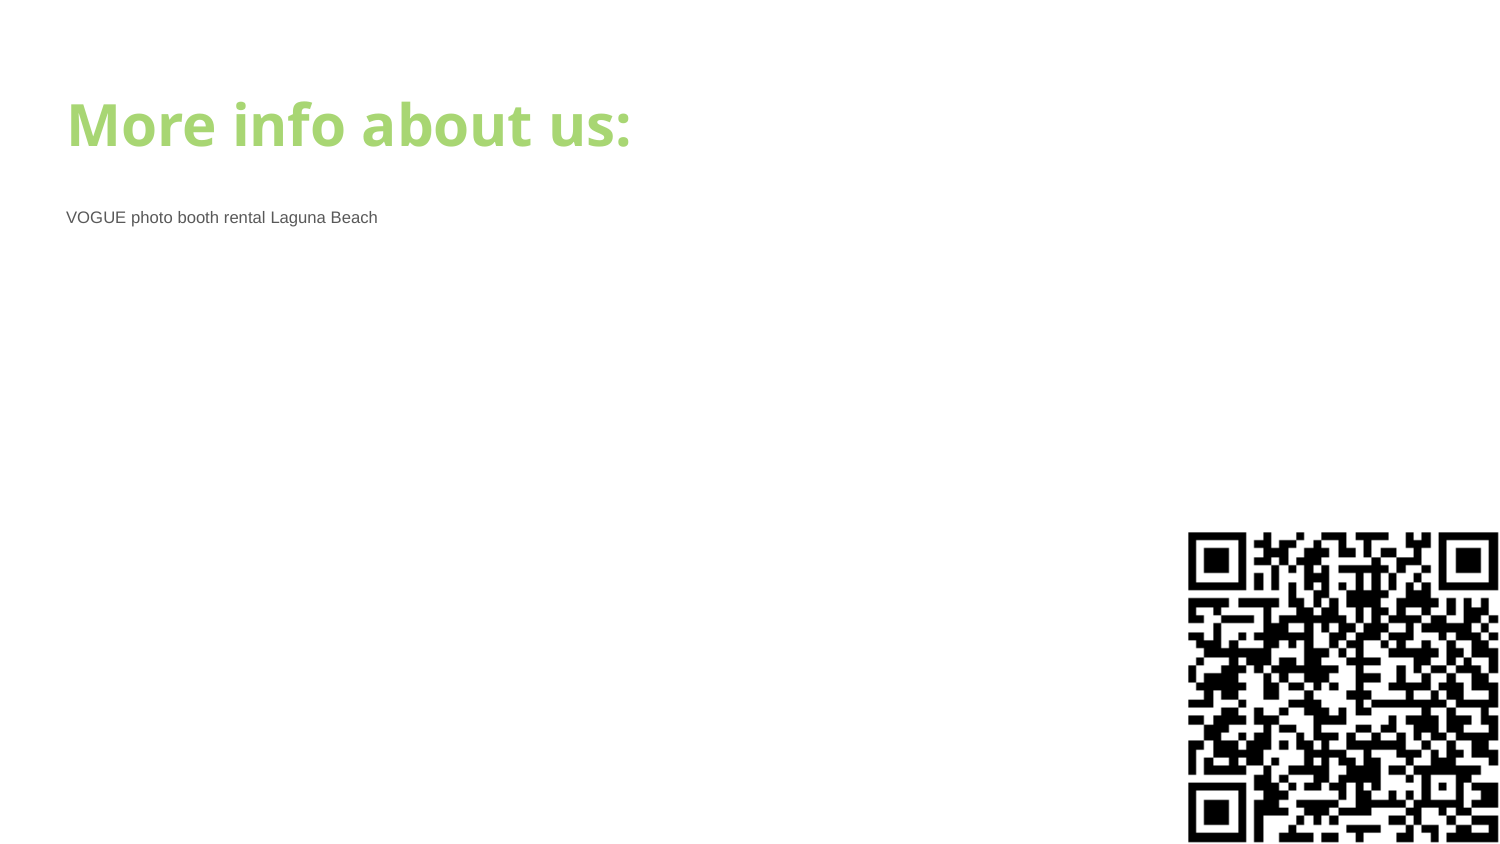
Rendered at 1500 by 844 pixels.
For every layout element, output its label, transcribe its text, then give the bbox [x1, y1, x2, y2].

list VOGUE photo booth rental Laguna Beach [51, 189, 1449, 750]
title More info about us: [51, 72, 1449, 167]
picture [1187, 531, 1500, 844]
